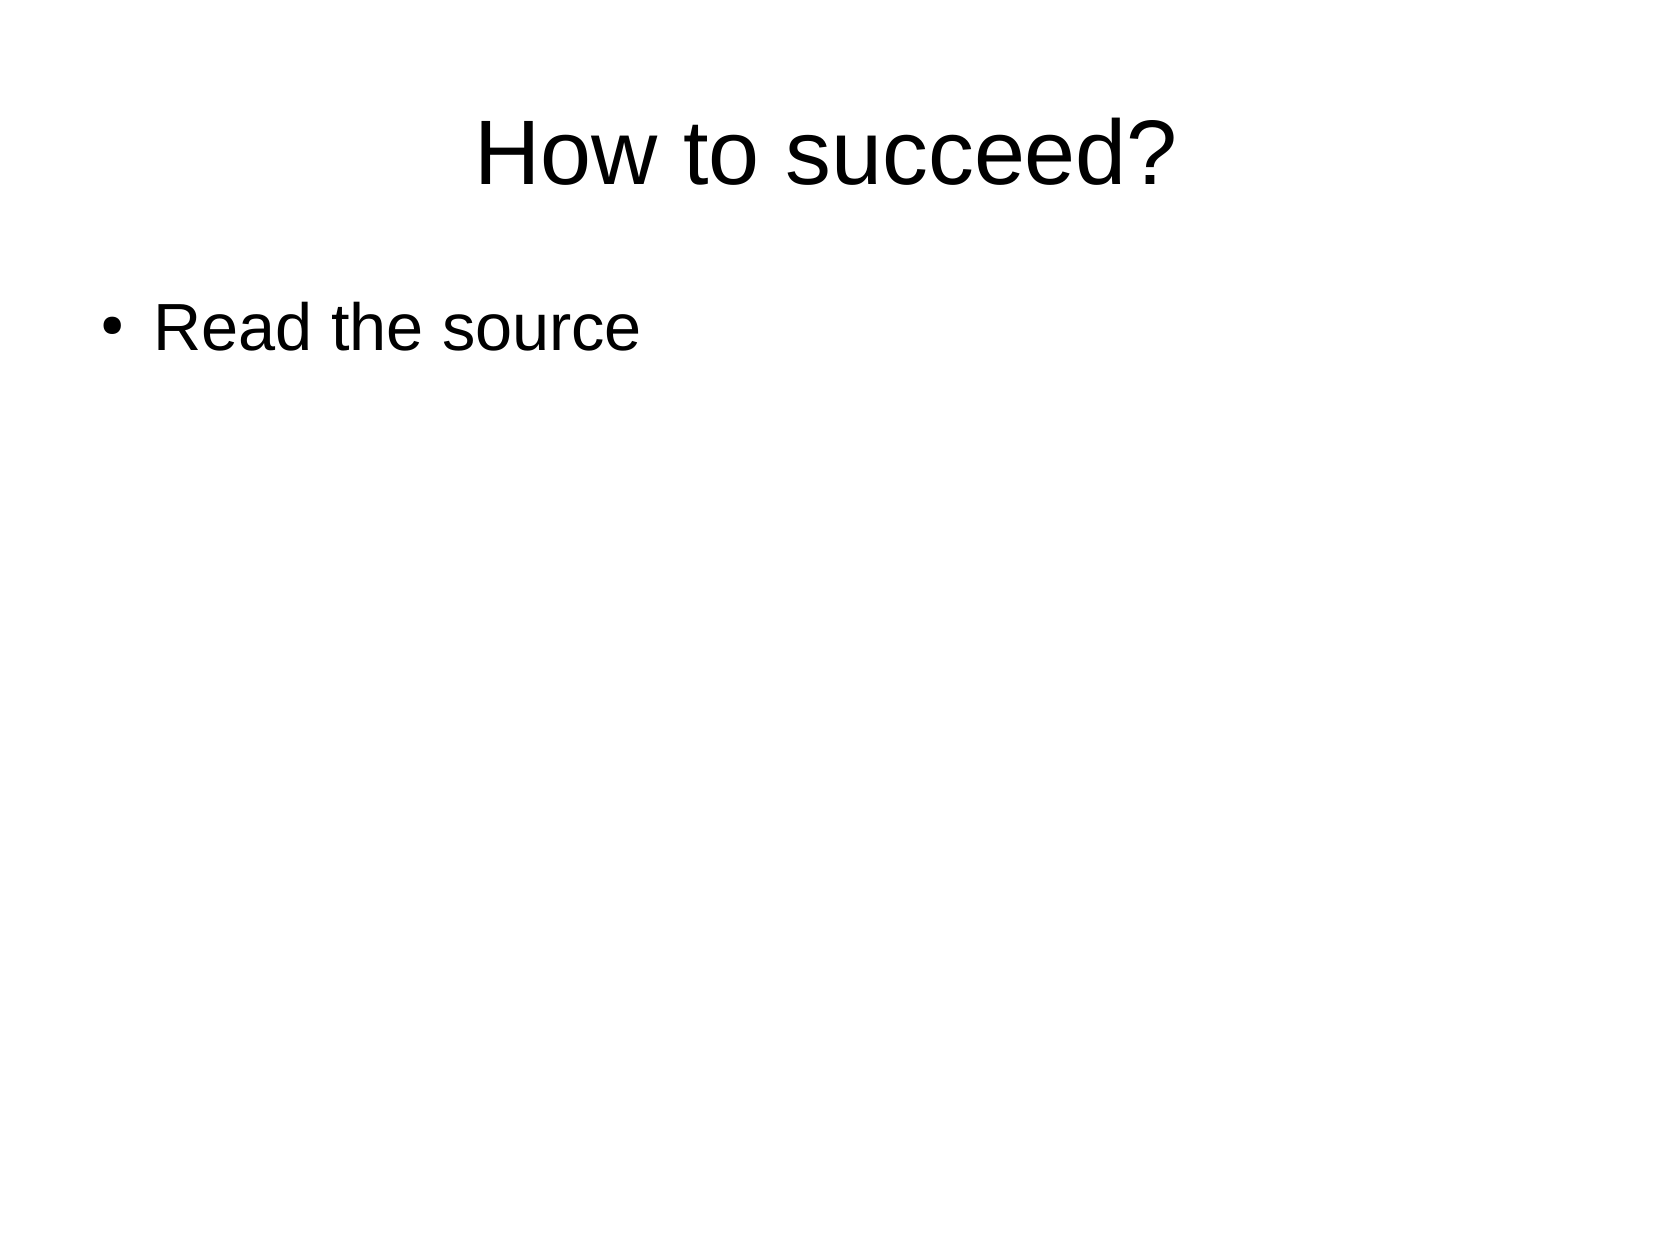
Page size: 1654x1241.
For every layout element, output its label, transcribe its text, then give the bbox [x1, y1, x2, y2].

list Read the source [82, 290, 1051, 1126]
title How to succeed? [82, 49, 1571, 257]
